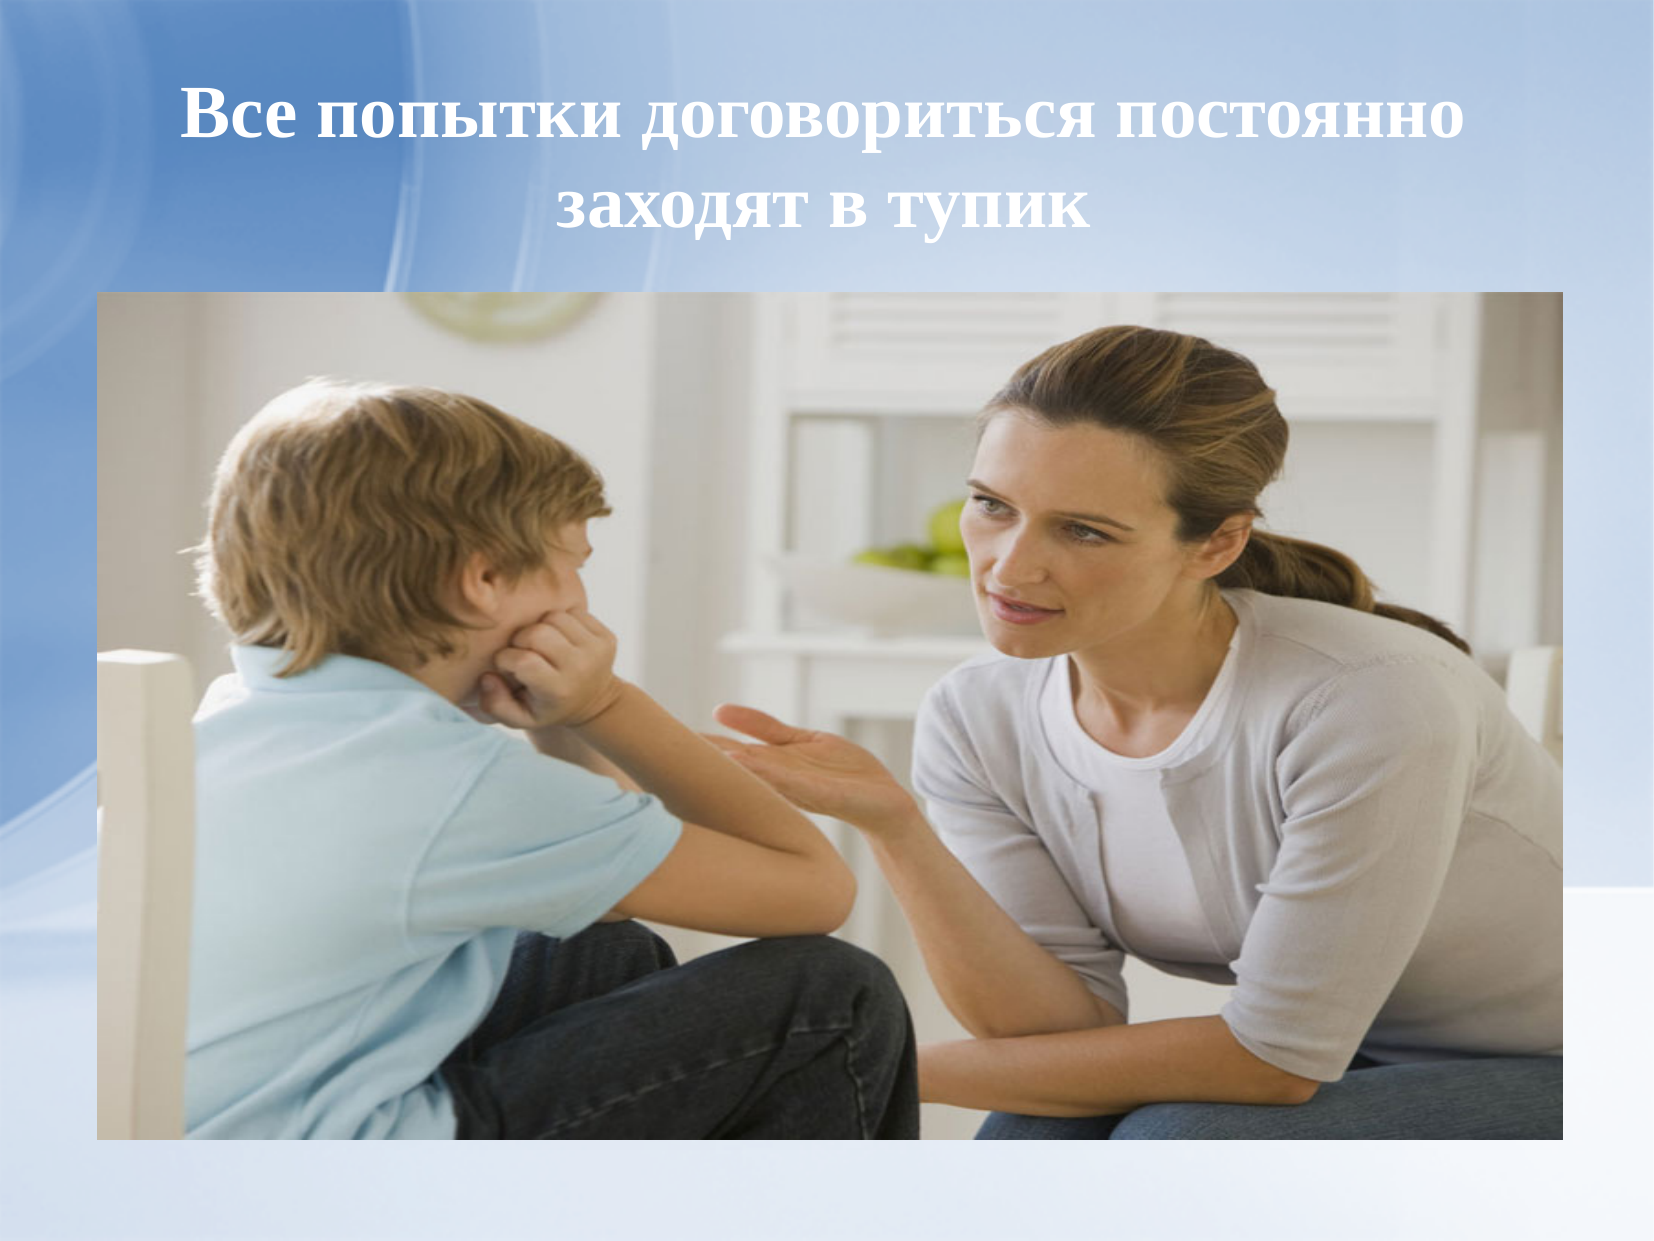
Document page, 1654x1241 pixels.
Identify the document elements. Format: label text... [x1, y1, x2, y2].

picture [0, 0, 1654, 1241]
title Все попытки договориться постоянно заходят в тупик [82, 22, 1566, 284]
